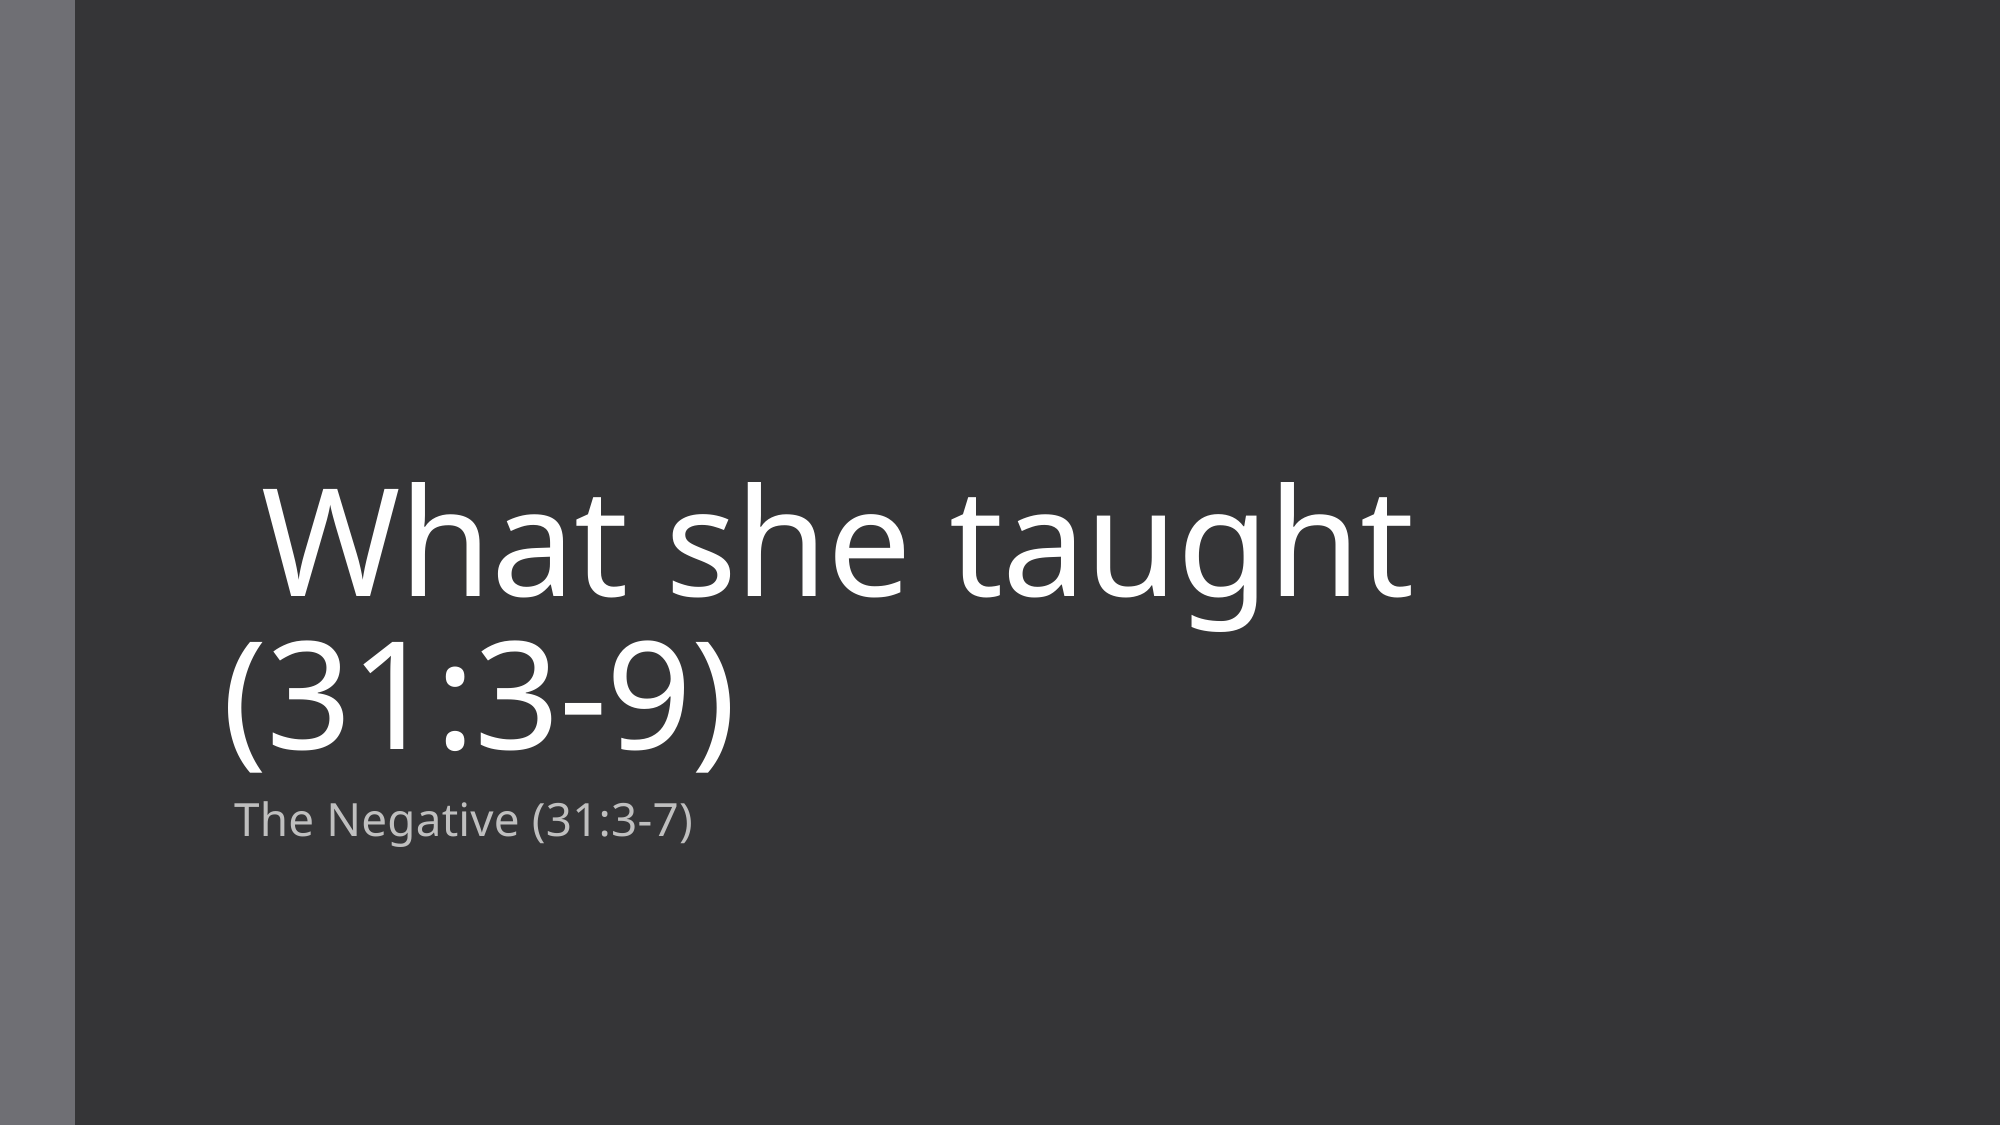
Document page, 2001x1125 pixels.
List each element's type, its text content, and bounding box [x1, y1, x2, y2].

subtitle The Negative (31:3-7) [206, 787, 1752, 1066]
title What she taught (31:3-9) [206, 124, 1752, 787]
